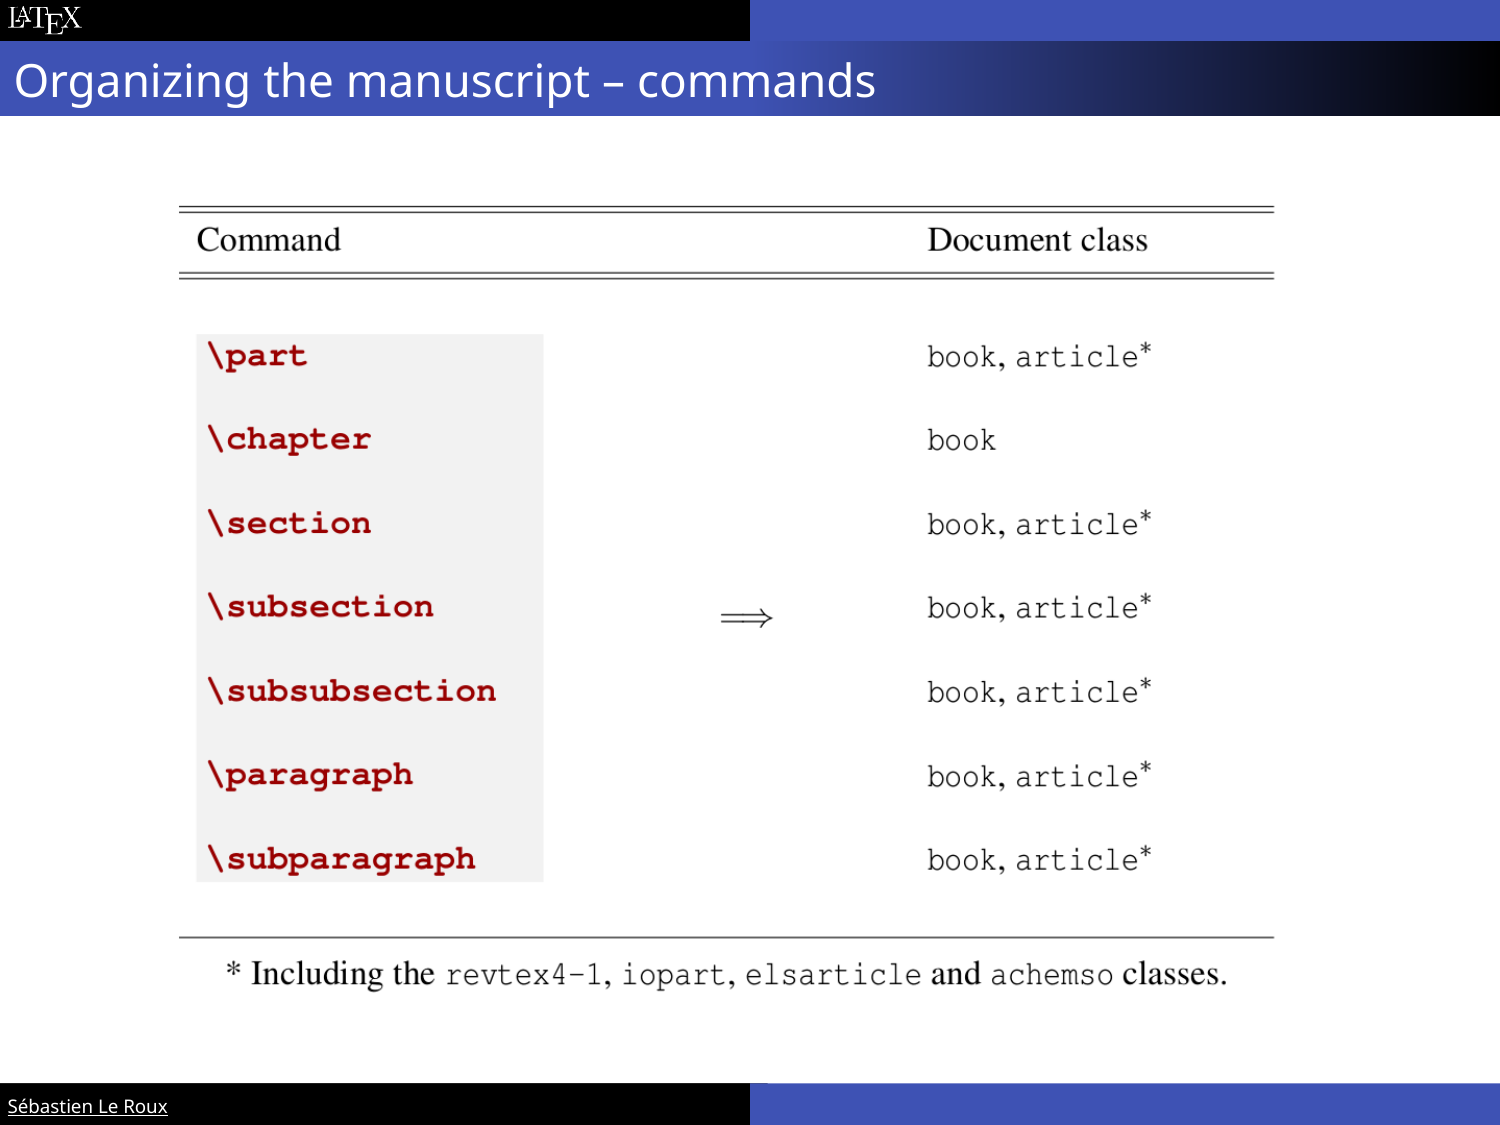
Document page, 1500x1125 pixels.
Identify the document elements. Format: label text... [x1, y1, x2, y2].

picture [153, 184, 1306, 1028]
picture [5, 3, 84, 37]
title Organizing the manuscript – commands [0, 41, 1500, 116]
